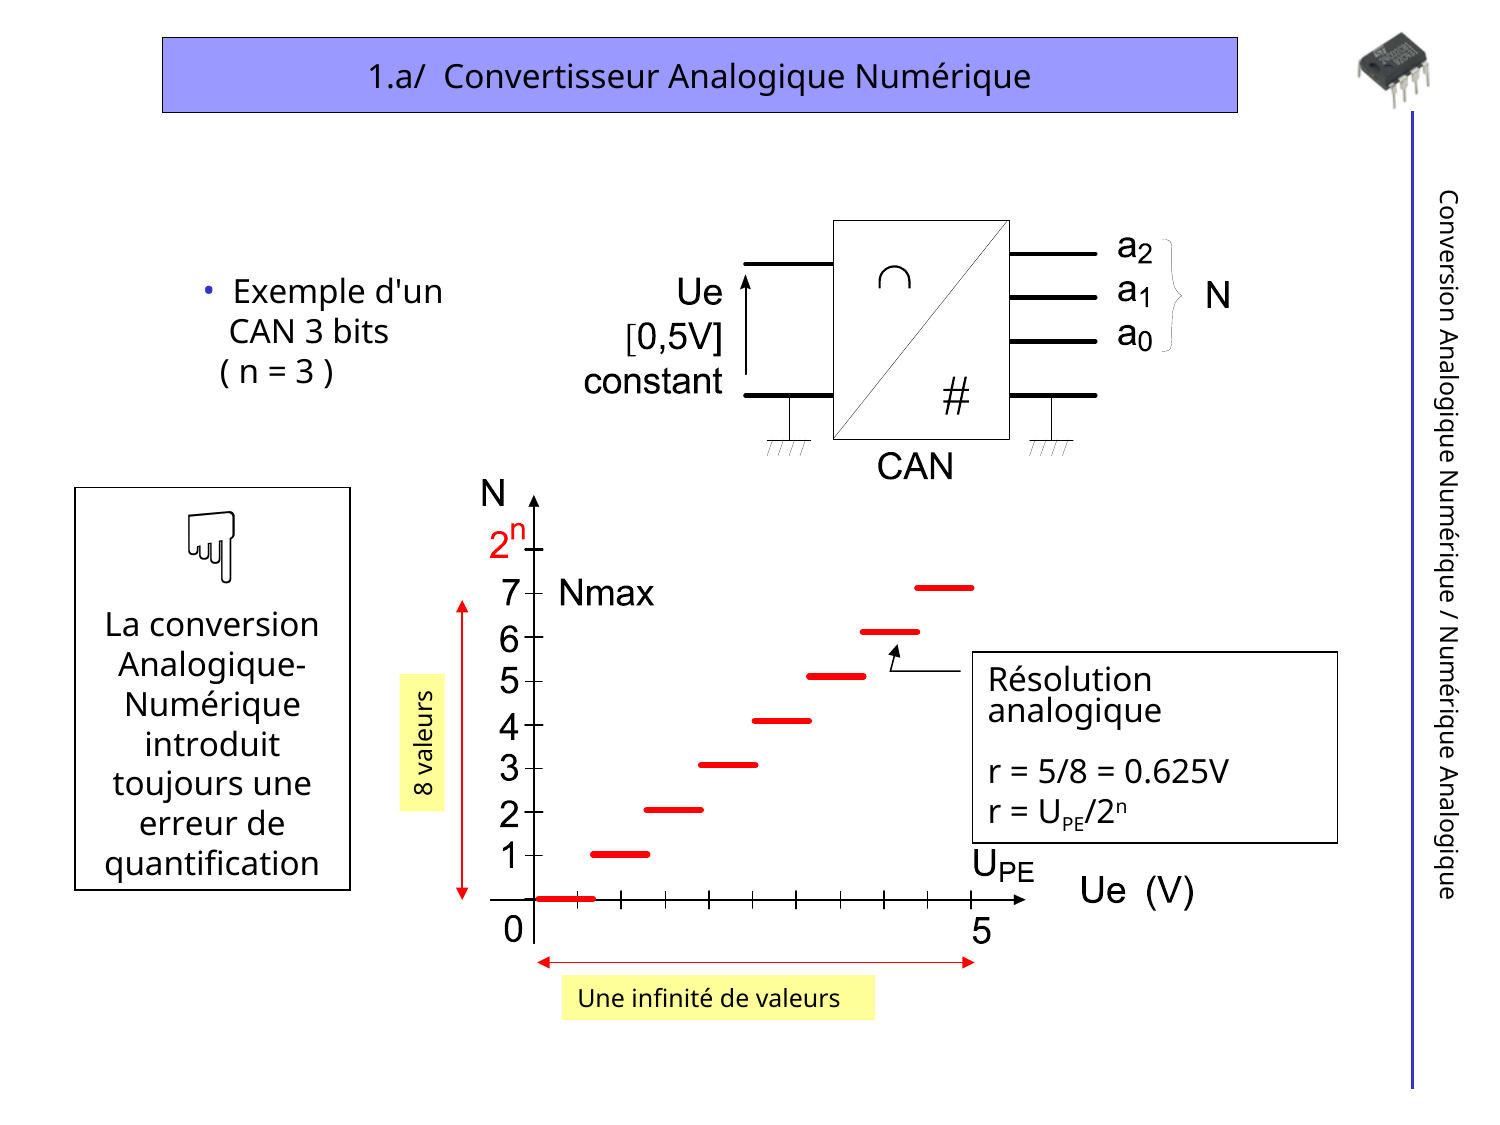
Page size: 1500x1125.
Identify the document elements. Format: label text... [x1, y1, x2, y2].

picture [1351, 24, 1438, 113]
text_box 8 valeurs [399, 673, 445, 812]
text_box Exemple d'un CAN 3 bits ( n = 3 ) [187, 262, 501, 398]
text_box Conversion Analogique Numérique / Numérique Analogique [1414, 174, 1473, 1001]
text_box Une infinité de valeurs [562, 975, 875, 1021]
chart [424, 219, 1260, 995]
title 1.a/ Convertisseur Analogique Numérique [162, 37, 1238, 113]
text_box  La conversion Analogique-Numérique introduit toujours une erreur de quantification [74, 487, 351, 890]
text_box Résolution analogique r = 5/8 = 0.625V r = UPE/2n [972, 652, 1338, 843]
